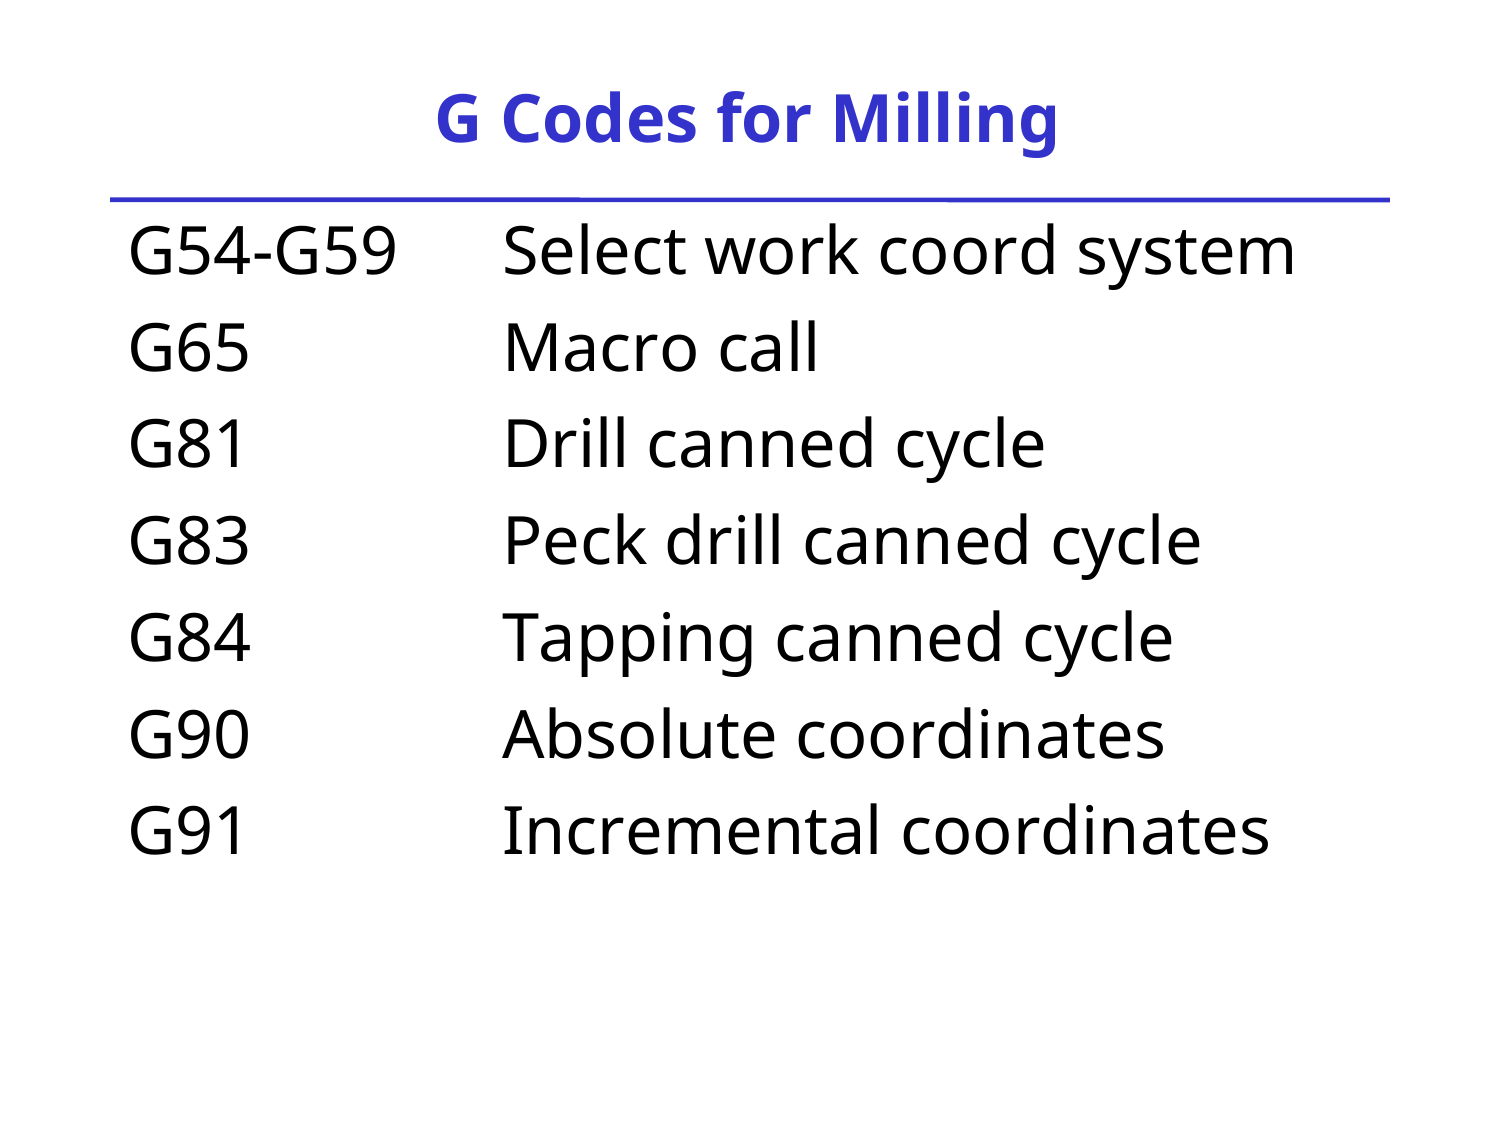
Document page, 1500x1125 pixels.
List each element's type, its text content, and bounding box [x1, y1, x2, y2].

title G Codes for Milling [112, 29, 1384, 199]
list G54-G59 Select work coord system G65 Macro call G81 Drill canned cycle G83 Peck drill canned cycle G84 Tapping canned cycle G90 Absolute coordinates G91 Incremental coordinates [112, 199, 1384, 934]
